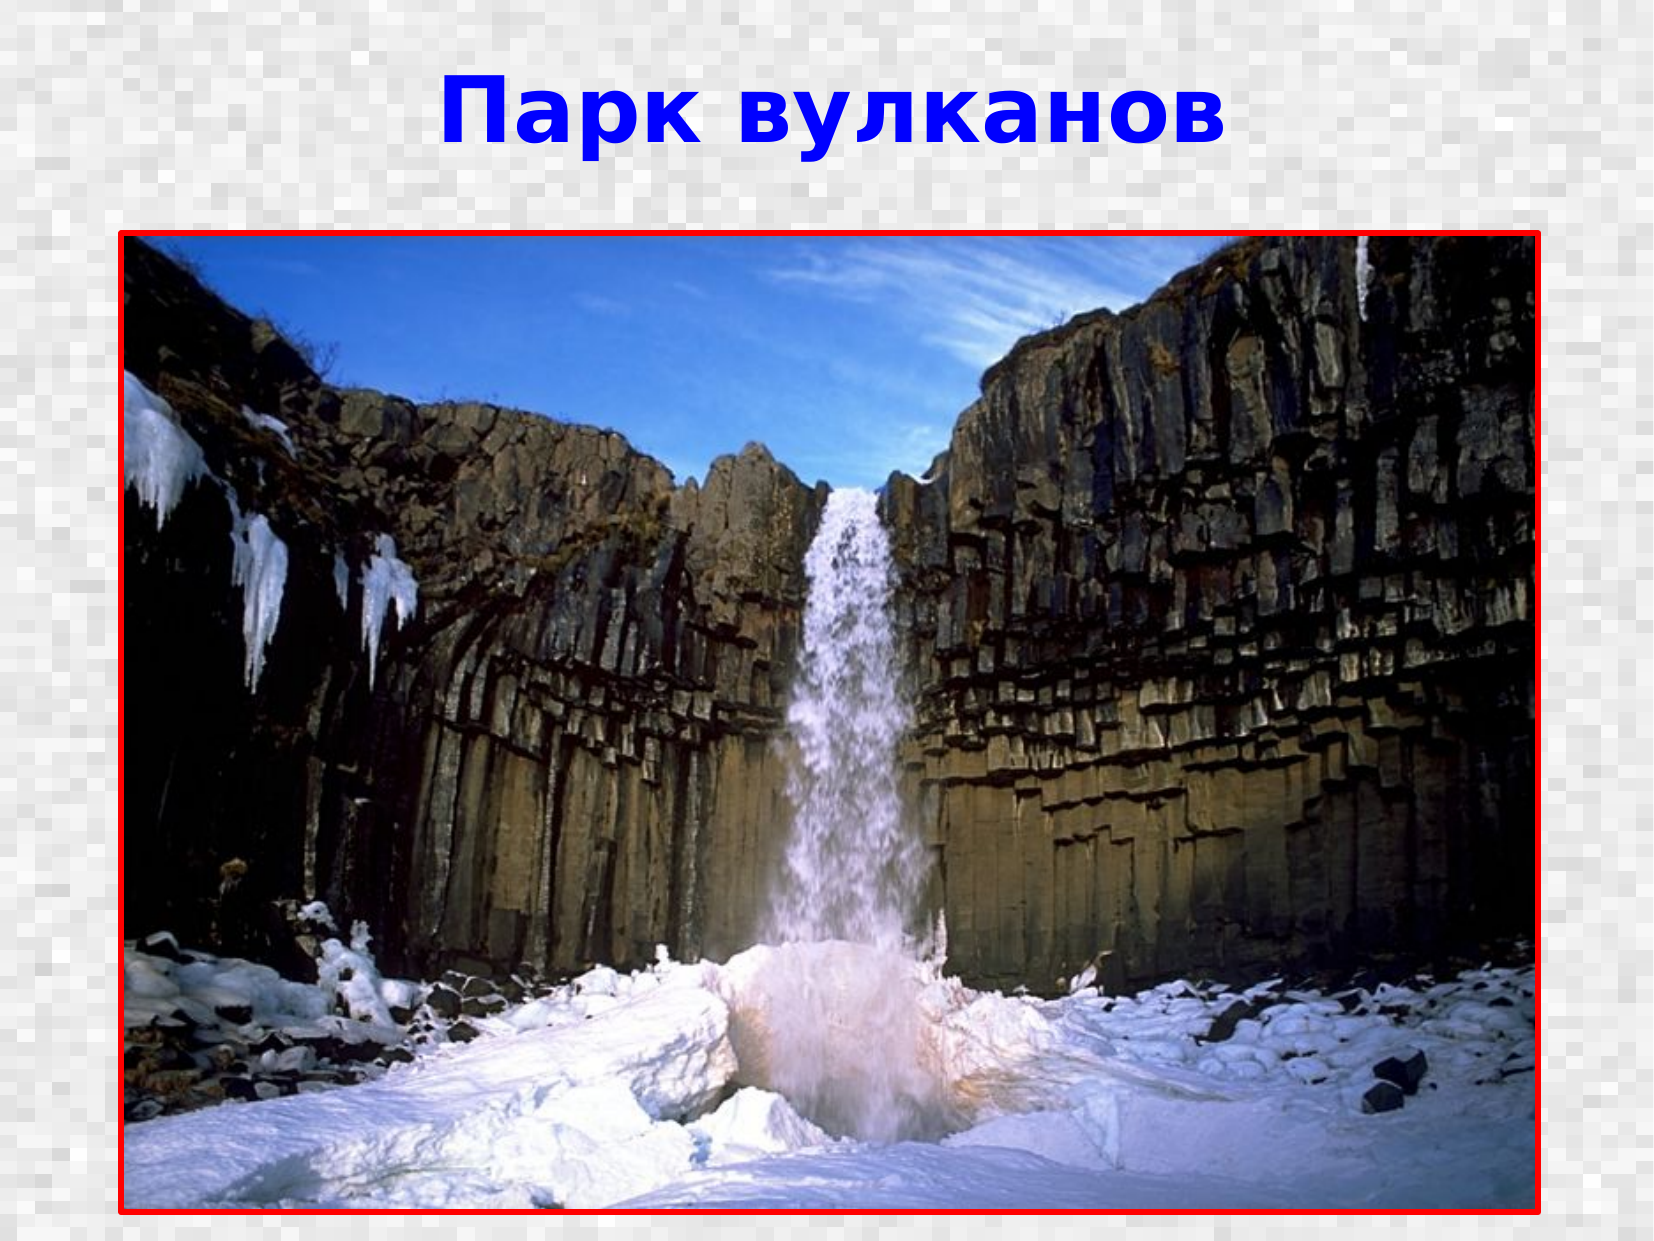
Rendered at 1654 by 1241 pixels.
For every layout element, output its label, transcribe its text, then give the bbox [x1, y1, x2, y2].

picture [0, 0, 1654, 1241]
title Парк вулканов [88, 14, 1577, 207]
